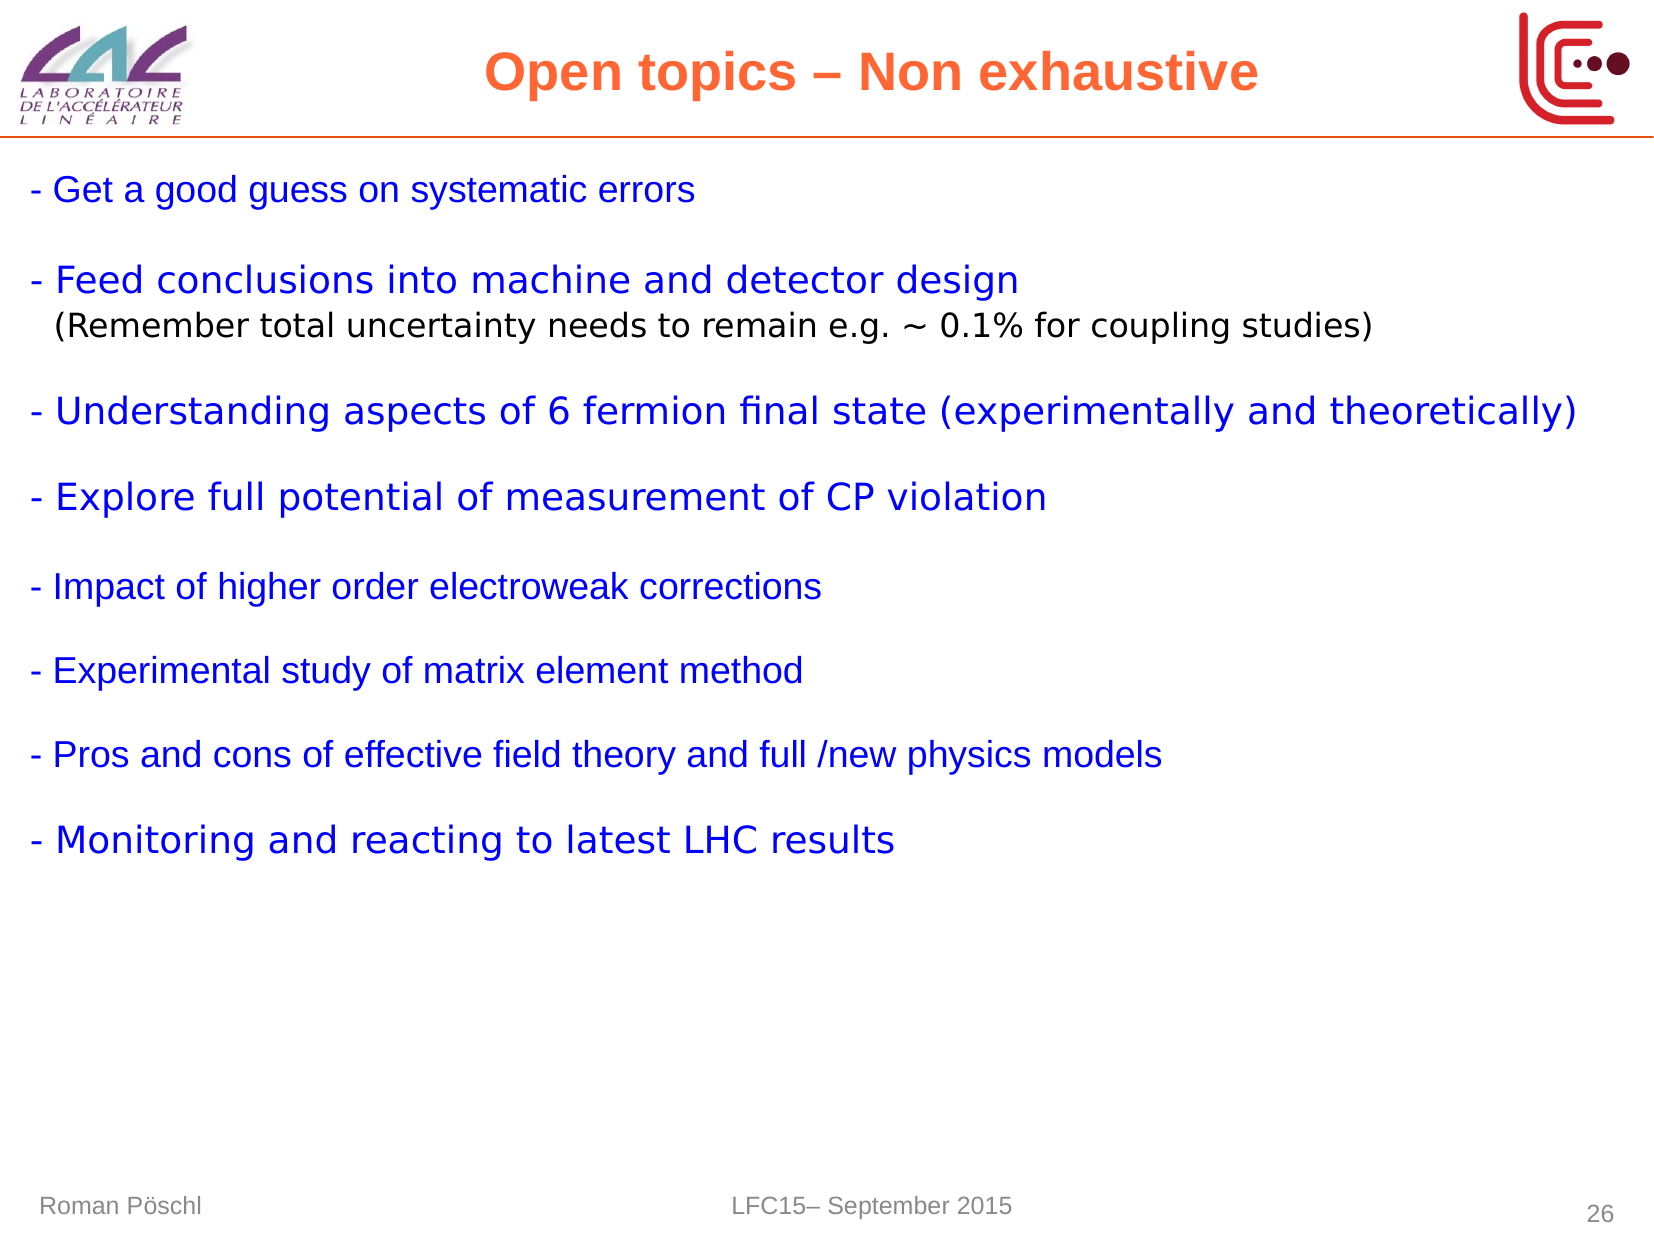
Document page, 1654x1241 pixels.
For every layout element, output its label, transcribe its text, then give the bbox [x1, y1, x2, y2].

title Open topics – Non exhaustive [128, 29, 1617, 113]
picture [17, 22, 199, 127]
picture [1508, 2, 1641, 135]
text_box - Get a good guess on systematic errors - Feed conclusions into machine and detector design (Remember total uncertainty needs to remain e.g. ~ 0.1% for coupling studies) - Understanding aspects of 6 fermion final state (experimentally and theoretically) - Explore full potential of measurement of CP violation - Impact of higher order electroweak corrections - Experimental study of matrix element method - Pros and cons of effective field theory and full /new physics models - Monitoring and reacting to latest LHC results [15, 161, 1654, 954]
